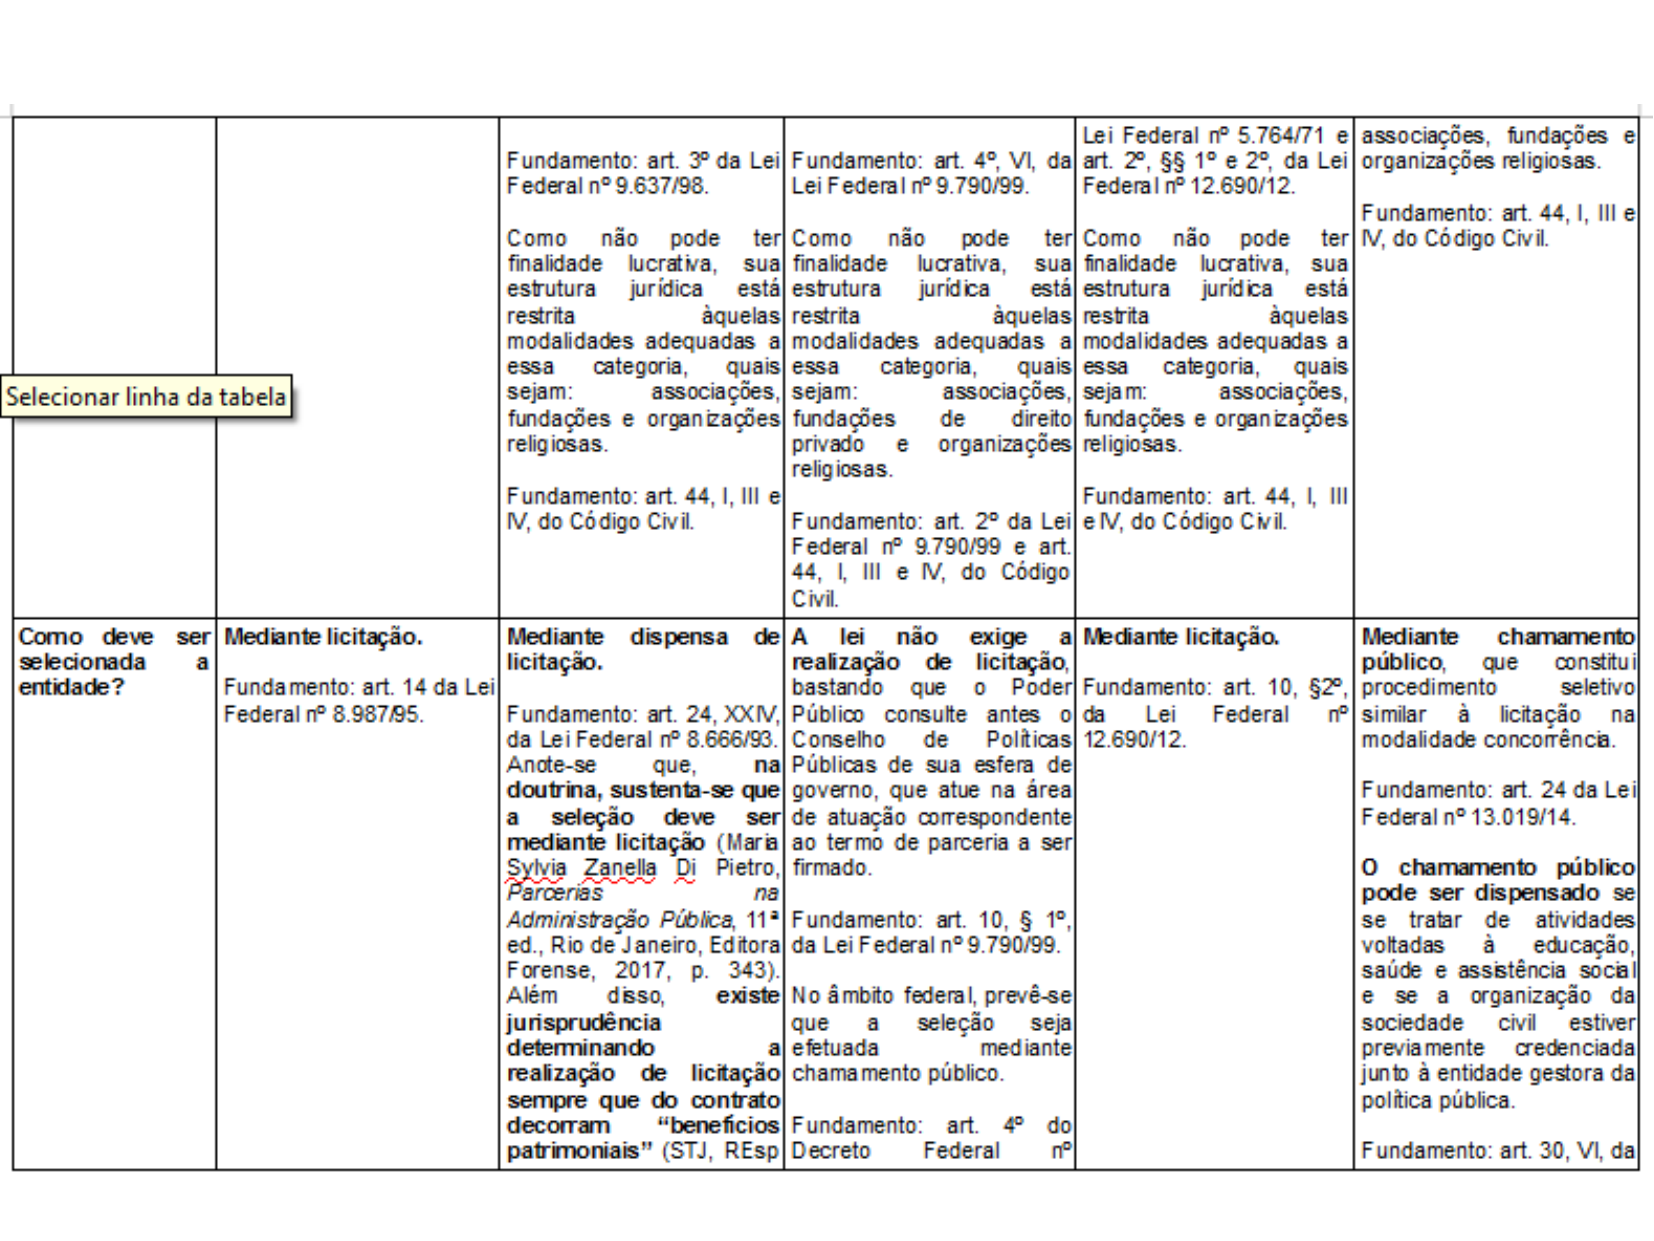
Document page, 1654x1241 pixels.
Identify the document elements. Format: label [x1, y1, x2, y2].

picture [0, 104, 1653, 1182]
